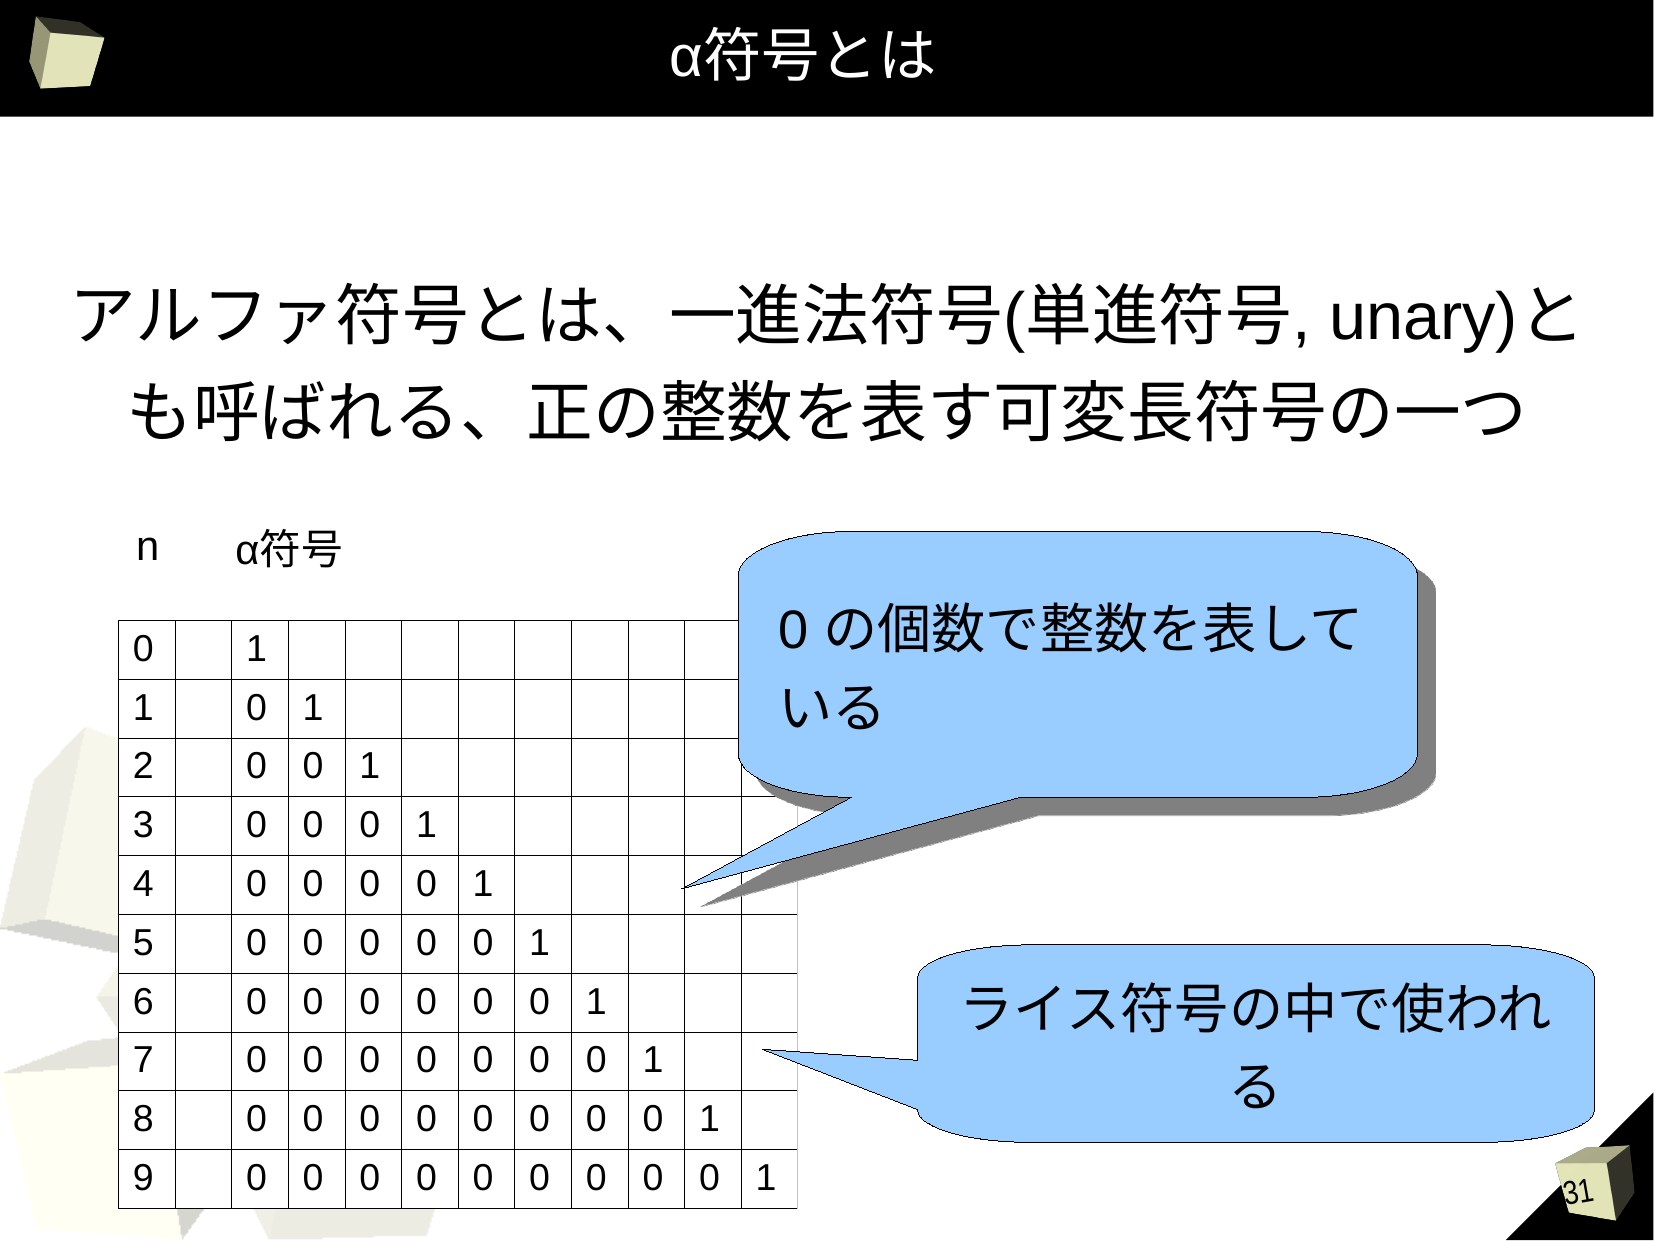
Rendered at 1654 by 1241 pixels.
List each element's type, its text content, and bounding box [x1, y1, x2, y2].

subtitle アルファ符号とは、一進法符号(単進符号, unary)とも呼ばれる、正の整数を表す可変長符号の一つ [44, 177, 1611, 1214]
text_box 0 の個数で整数を表している [681, 531, 1418, 889]
title α符号 [207, 501, 408, 591]
picture [118, 620, 798, 1209]
title n [88, 501, 207, 591]
text_box ライス符号の中で使われる [762, 944, 1595, 1143]
title α符号とは [59, 0, 1548, 148]
picture [0, 726, 477, 1241]
